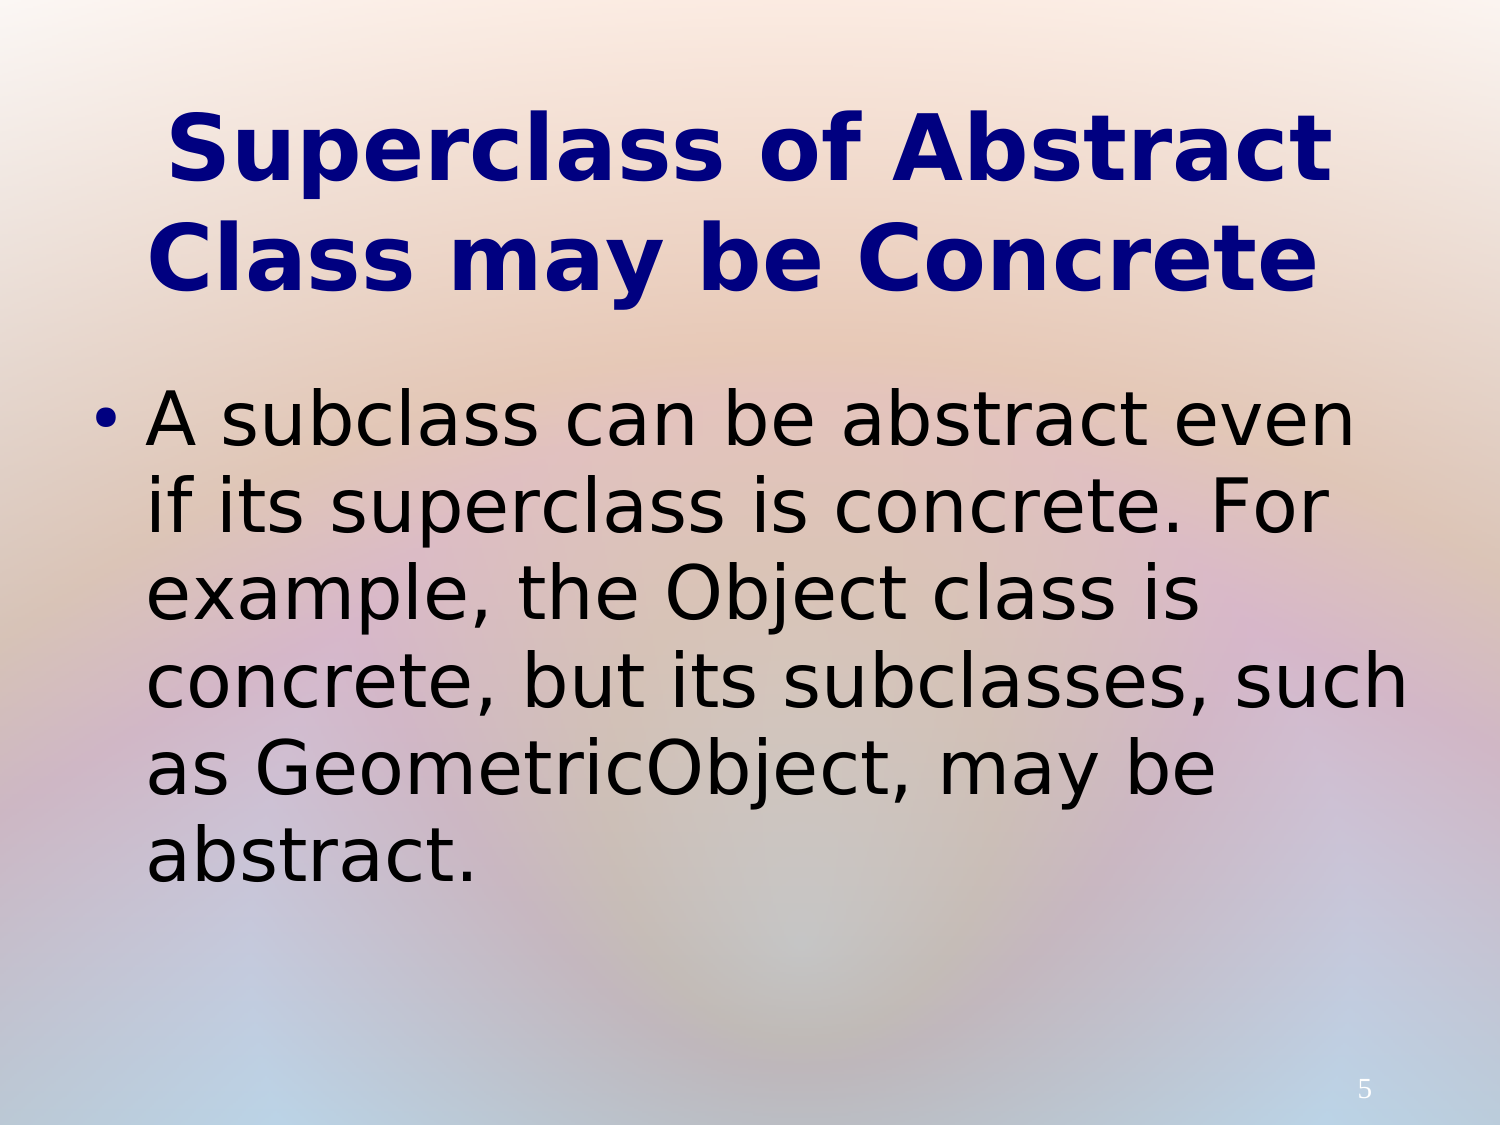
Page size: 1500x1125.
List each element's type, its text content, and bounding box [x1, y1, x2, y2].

picture [0, 0, 1500, 1125]
list A subclass can be abstract even if its superclass is concrete. For example, the Object class is concrete, but its subclasses, such as GeometricObject, may be abstract. [75, 375, 1425, 1051]
title Superclass of Abstract Class may be Concrete [75, 0, 1425, 317]
text_box <number> [1074, 1051, 1388, 1125]
